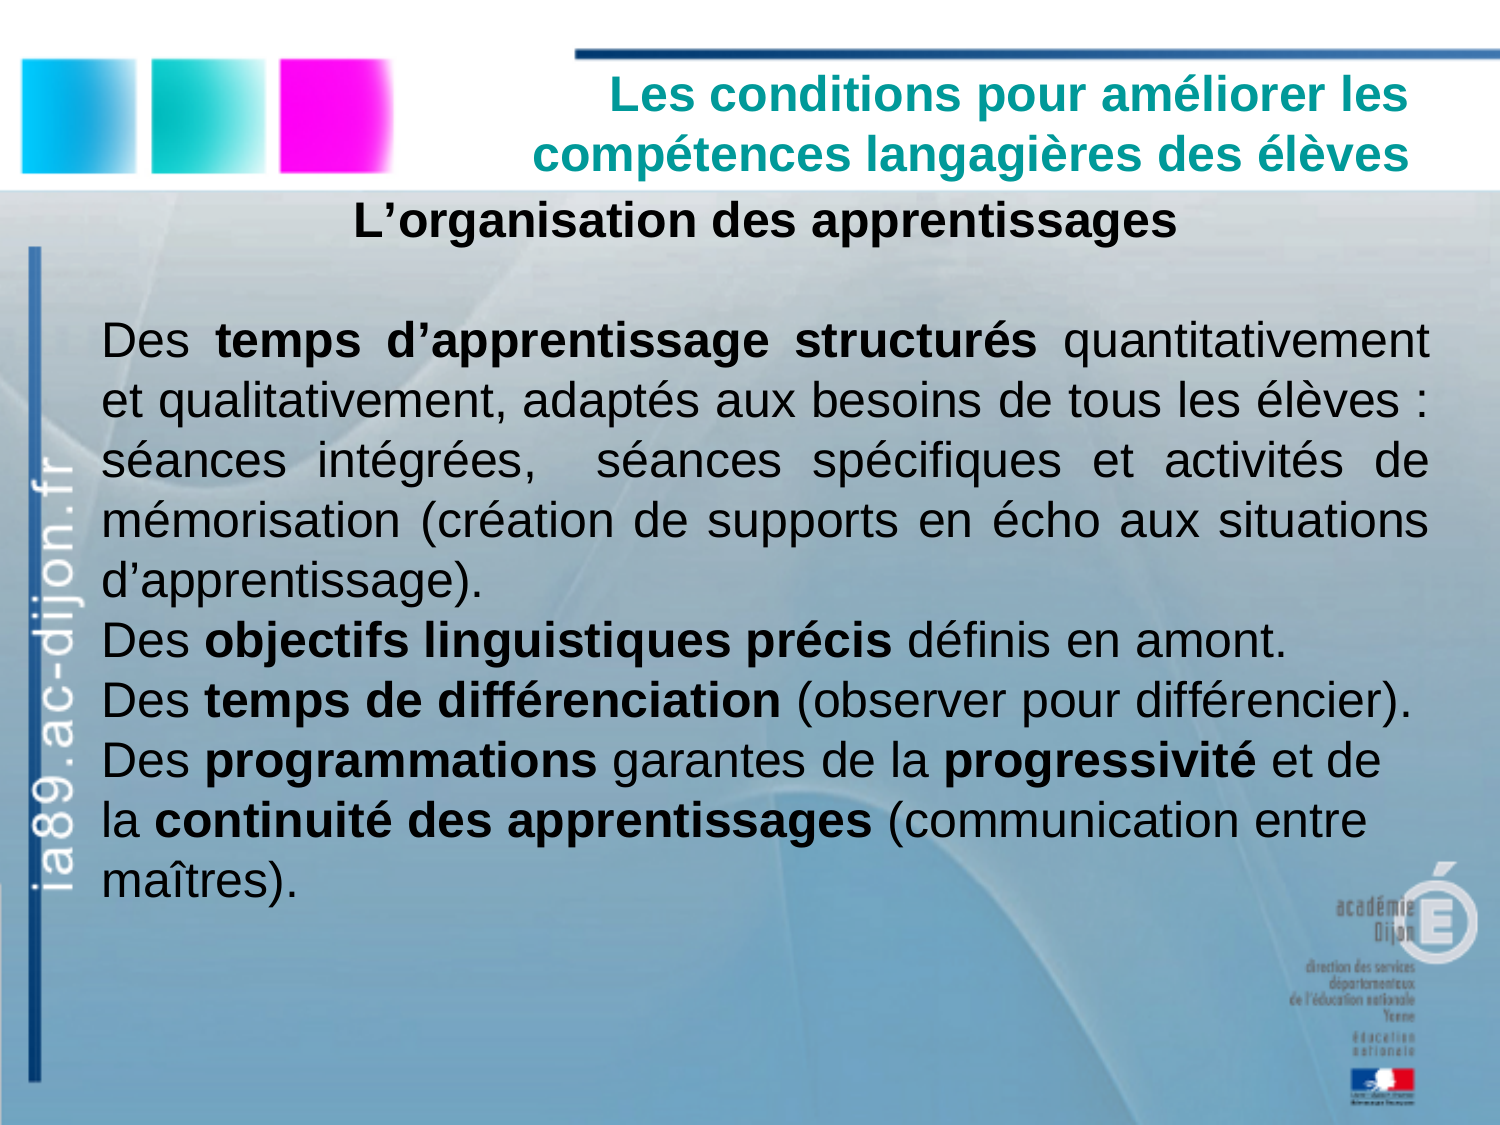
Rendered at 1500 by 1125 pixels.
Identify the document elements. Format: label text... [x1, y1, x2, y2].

text_box L’organisation des apprentissages Des temps d’apprentissage structurés quantitativement et qualitativement, adaptés aux besoins de tous les élèves : séances intégrées, séances spécifiques et activités de mémorisation (création de supports en écho aux situations d’apprentissage). Des objectifs linguistiques précis définis en amont. Des temps de différenciation (observer pour différencier). Des programmations garantes de la progressivité et de la continuité des apprentissages (communication entre maîtres). [86, 179, 1446, 963]
picture [0, 0, 1500, 1125]
title Les conditions pour améliorer les compétences langagières des élèves [454, 42, 1426, 200]
